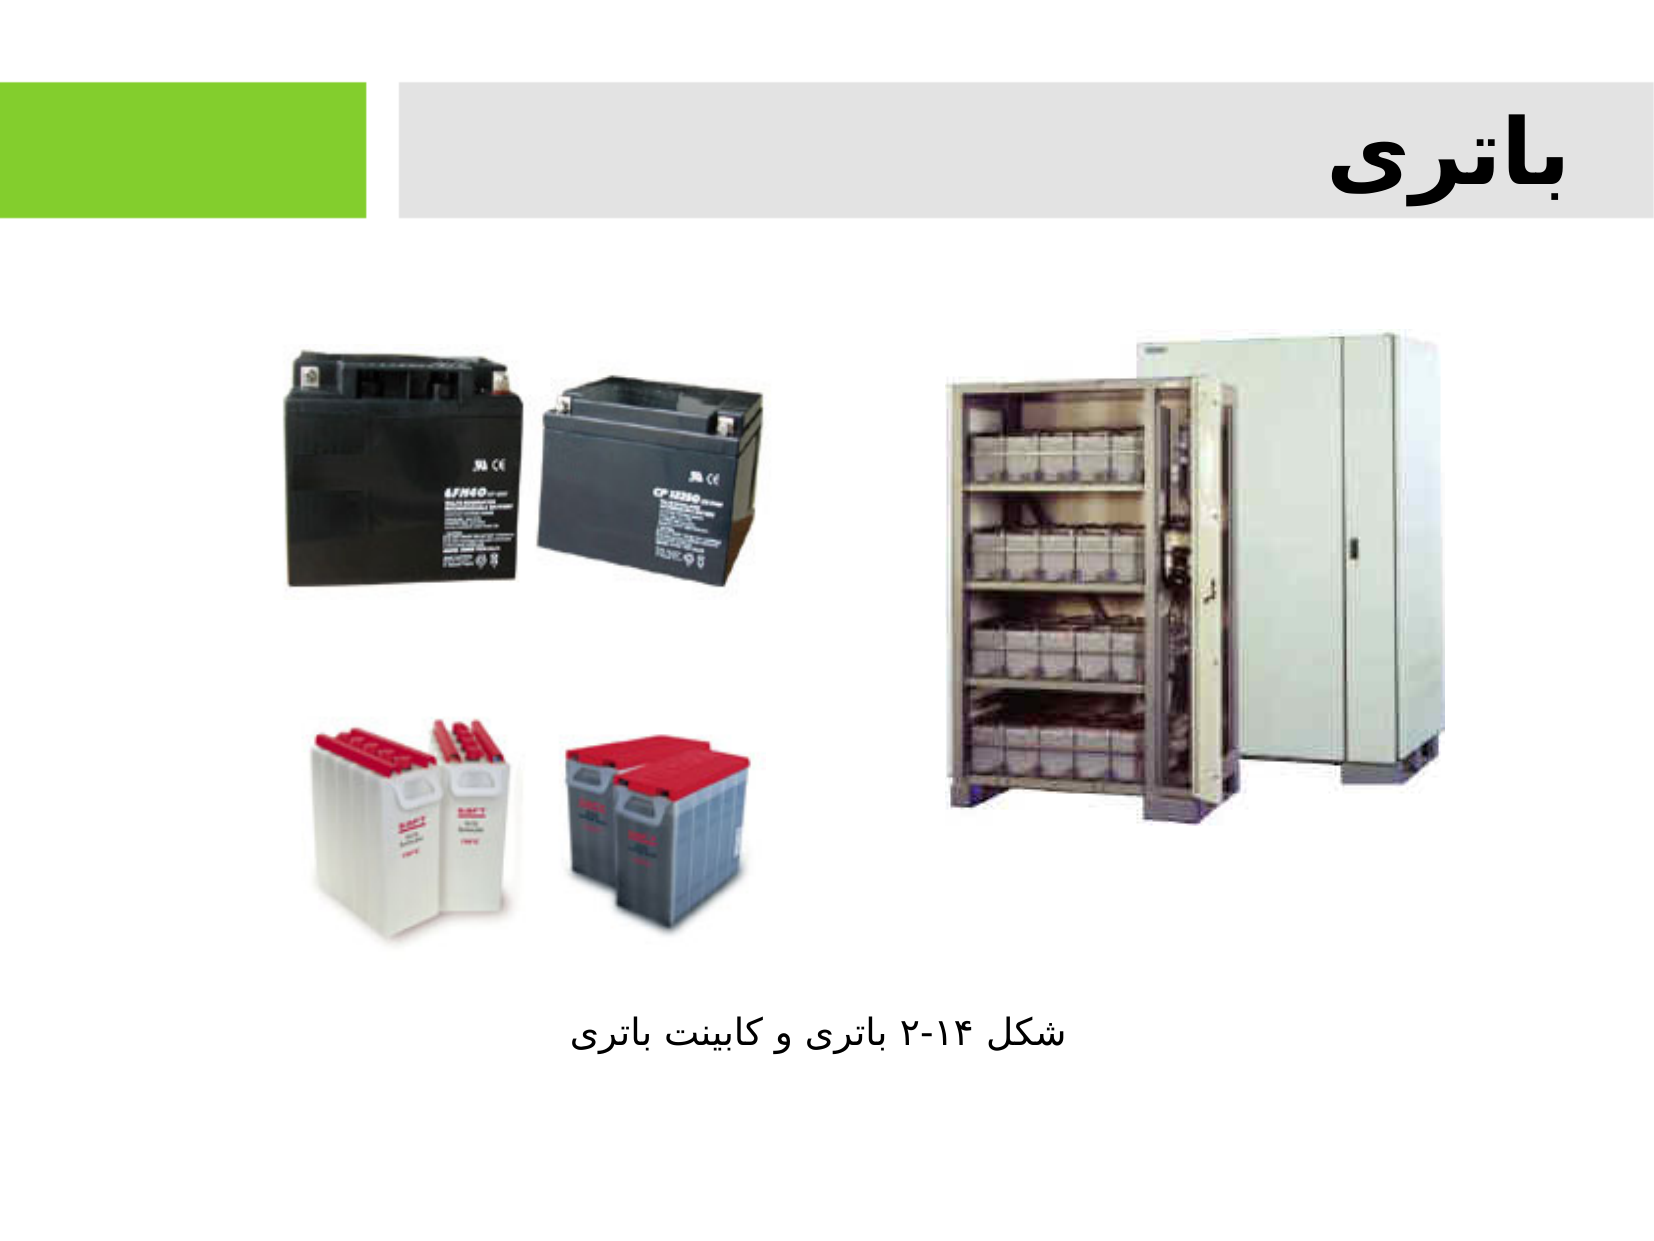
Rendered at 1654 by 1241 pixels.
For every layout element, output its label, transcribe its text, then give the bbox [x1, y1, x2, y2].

title باتری [82, 49, 1571, 257]
text_box شکل ۱۴-۲ باتری و کابینت باتری [555, 1003, 1291, 1064]
picture [0, 0, 1654, 1241]
